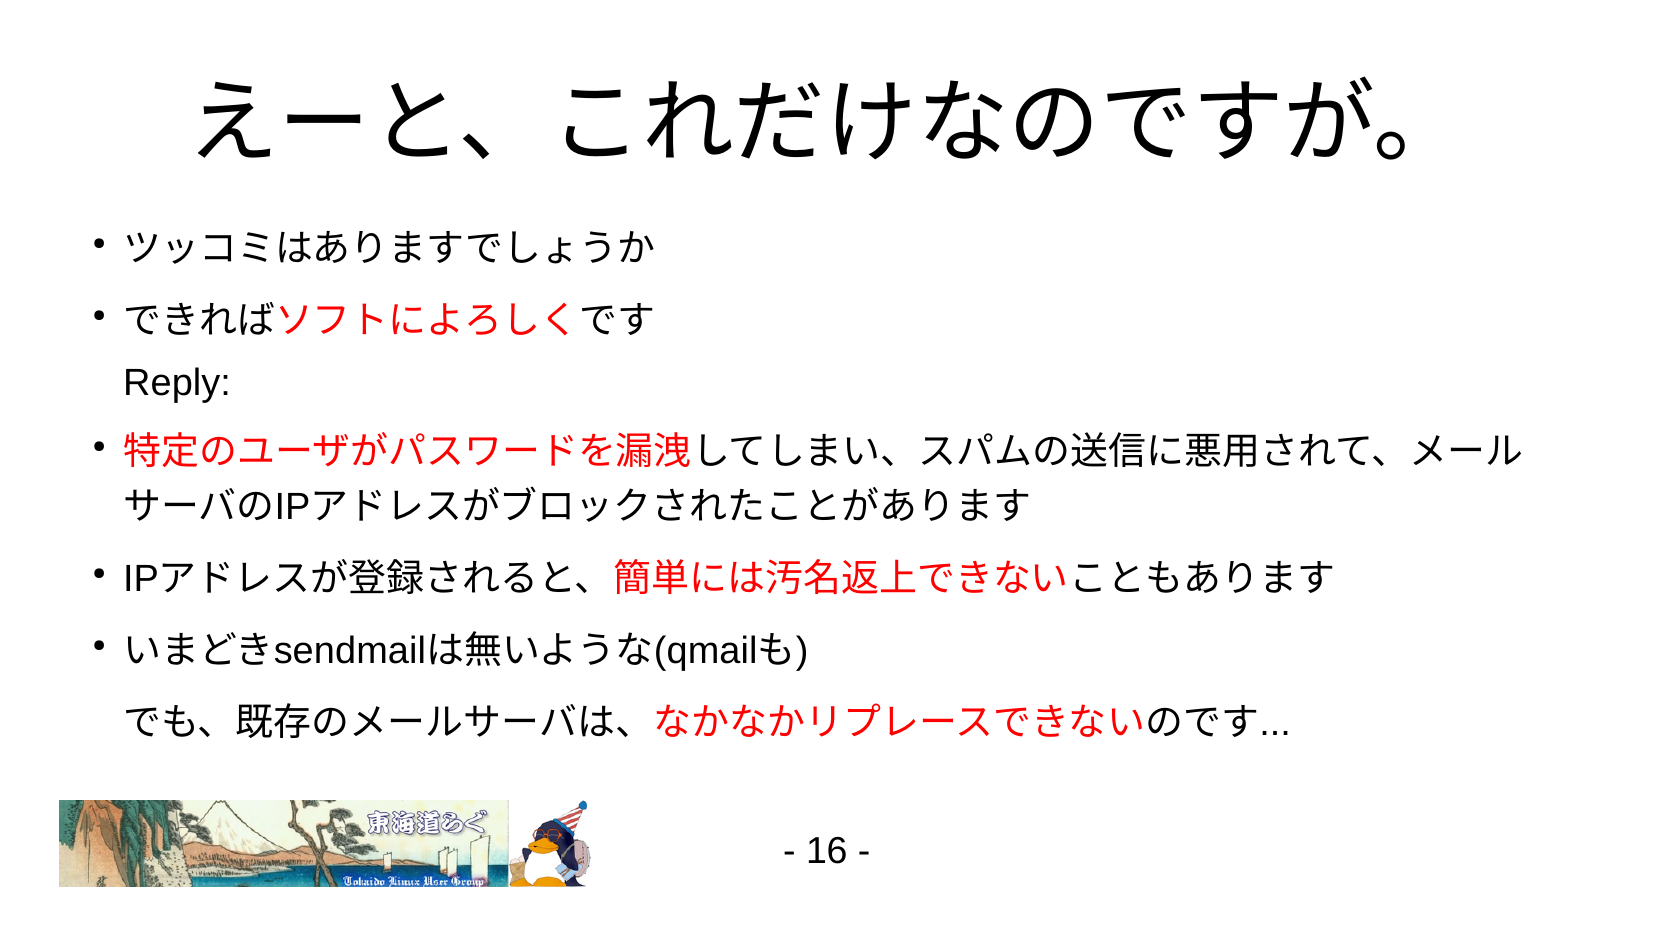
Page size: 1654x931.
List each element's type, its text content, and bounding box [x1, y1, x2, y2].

title えーと、これだけなのですが。 [82, 37, 1571, 193]
text_box - <番号> - [703, 815, 950, 886]
picture [59, 800, 591, 887]
list ツッコミはありますでしょうか できればソフトによろしくです Reply: 特定のユーザがパスワードを漏洩してしまい、スパムの送信に悪用されて、メールサーバのIPアドレスがブロックされたことがあります IPアドレスが登録されると、簡単には汚名返上できないこともあります いまどきsendmailは無いような(qmailも) でも、既存のメールサーバは、なかなかリプレースできないのです... [82, 217, 1571, 758]
